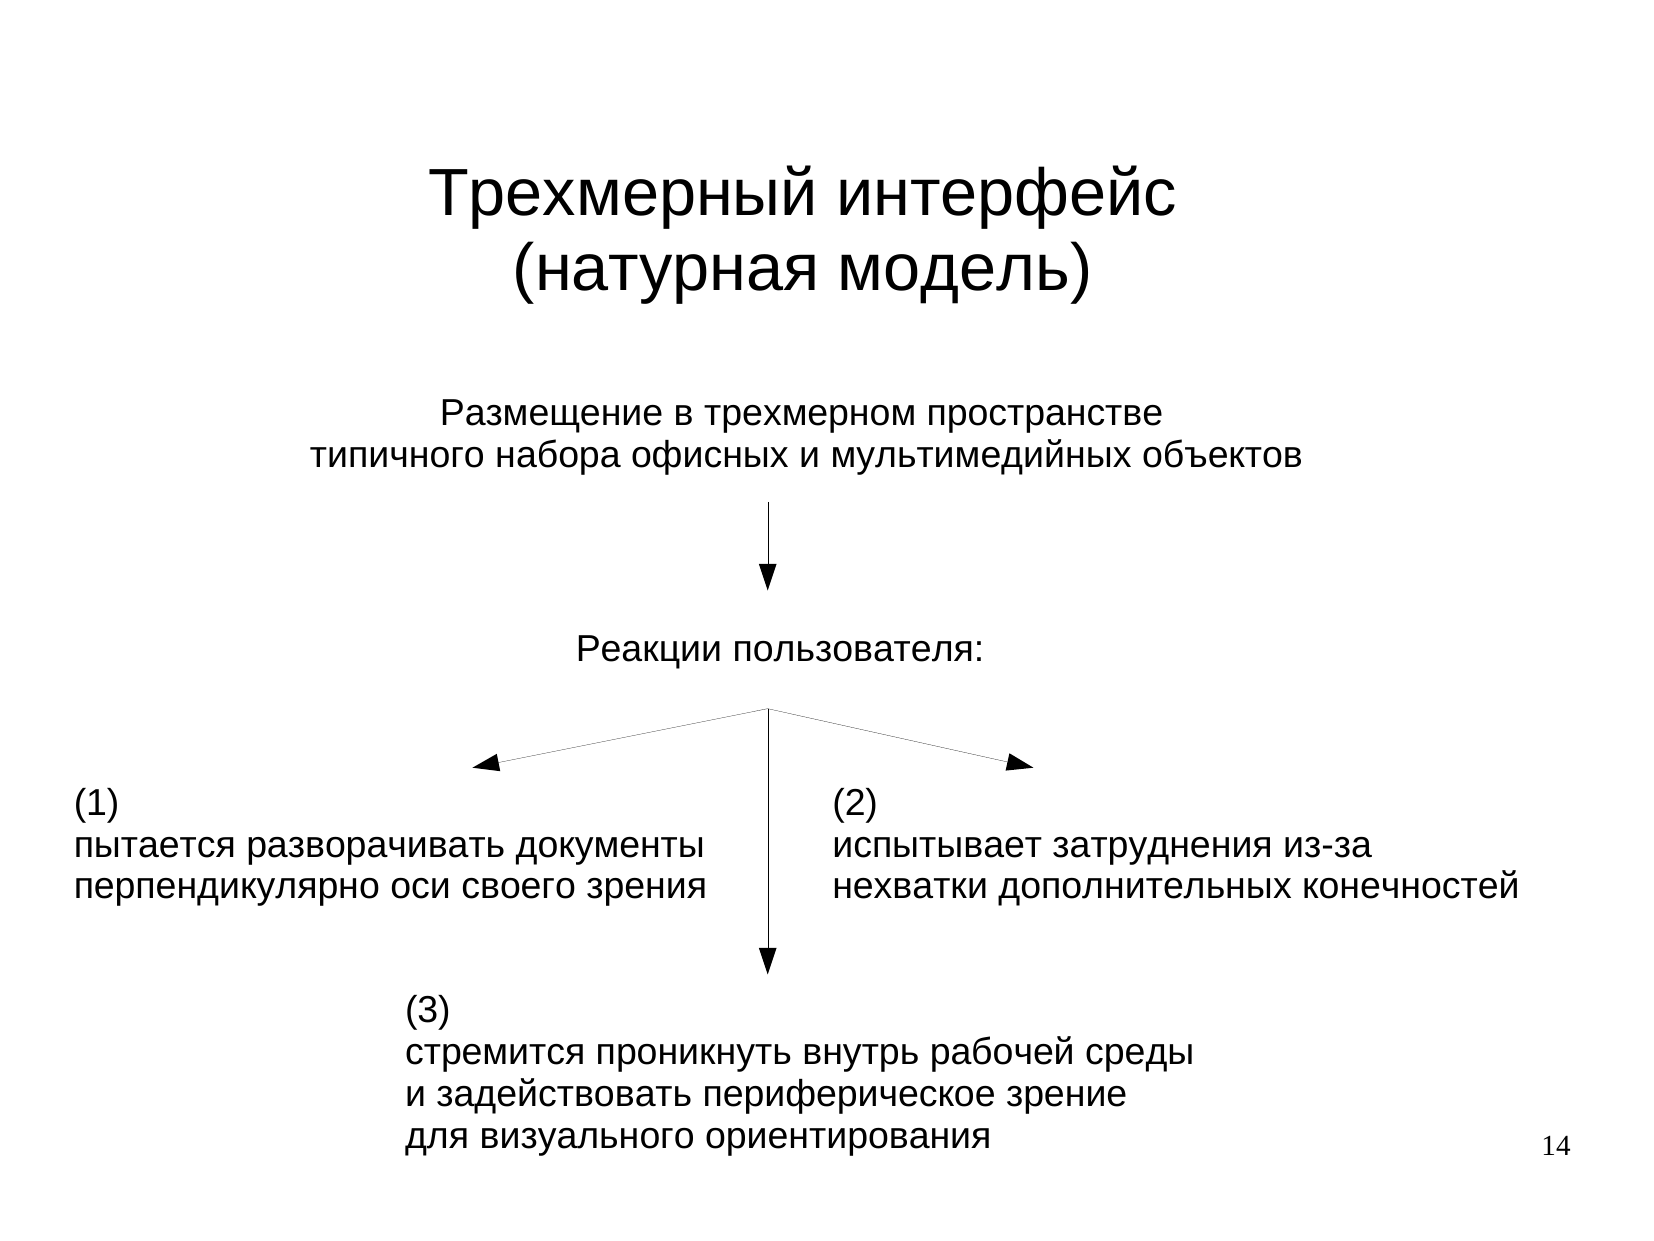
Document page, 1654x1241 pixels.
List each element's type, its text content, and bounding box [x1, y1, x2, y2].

text_box Размещение в трехмерном пространстве типичного набора офисных и мультимедийных объектов [295, 383, 1320, 483]
text_box (3) стремится проникнуть внутрь рабочей среды и задействовать периферическое зрение для визуального ориентирования [390, 981, 1211, 1165]
text_box Реакции пользователя: [561, 620, 1000, 677]
text_box (1) пытается разворачивать документы перпендикулярно оси своего зрения [59, 773, 734, 915]
text_box Трехмерный интерфейс (натурная модель) [413, 147, 1196, 312]
text_box (2) испытывает затруднения из-за нехватки дополнительных конечностей [817, 773, 1536, 915]
